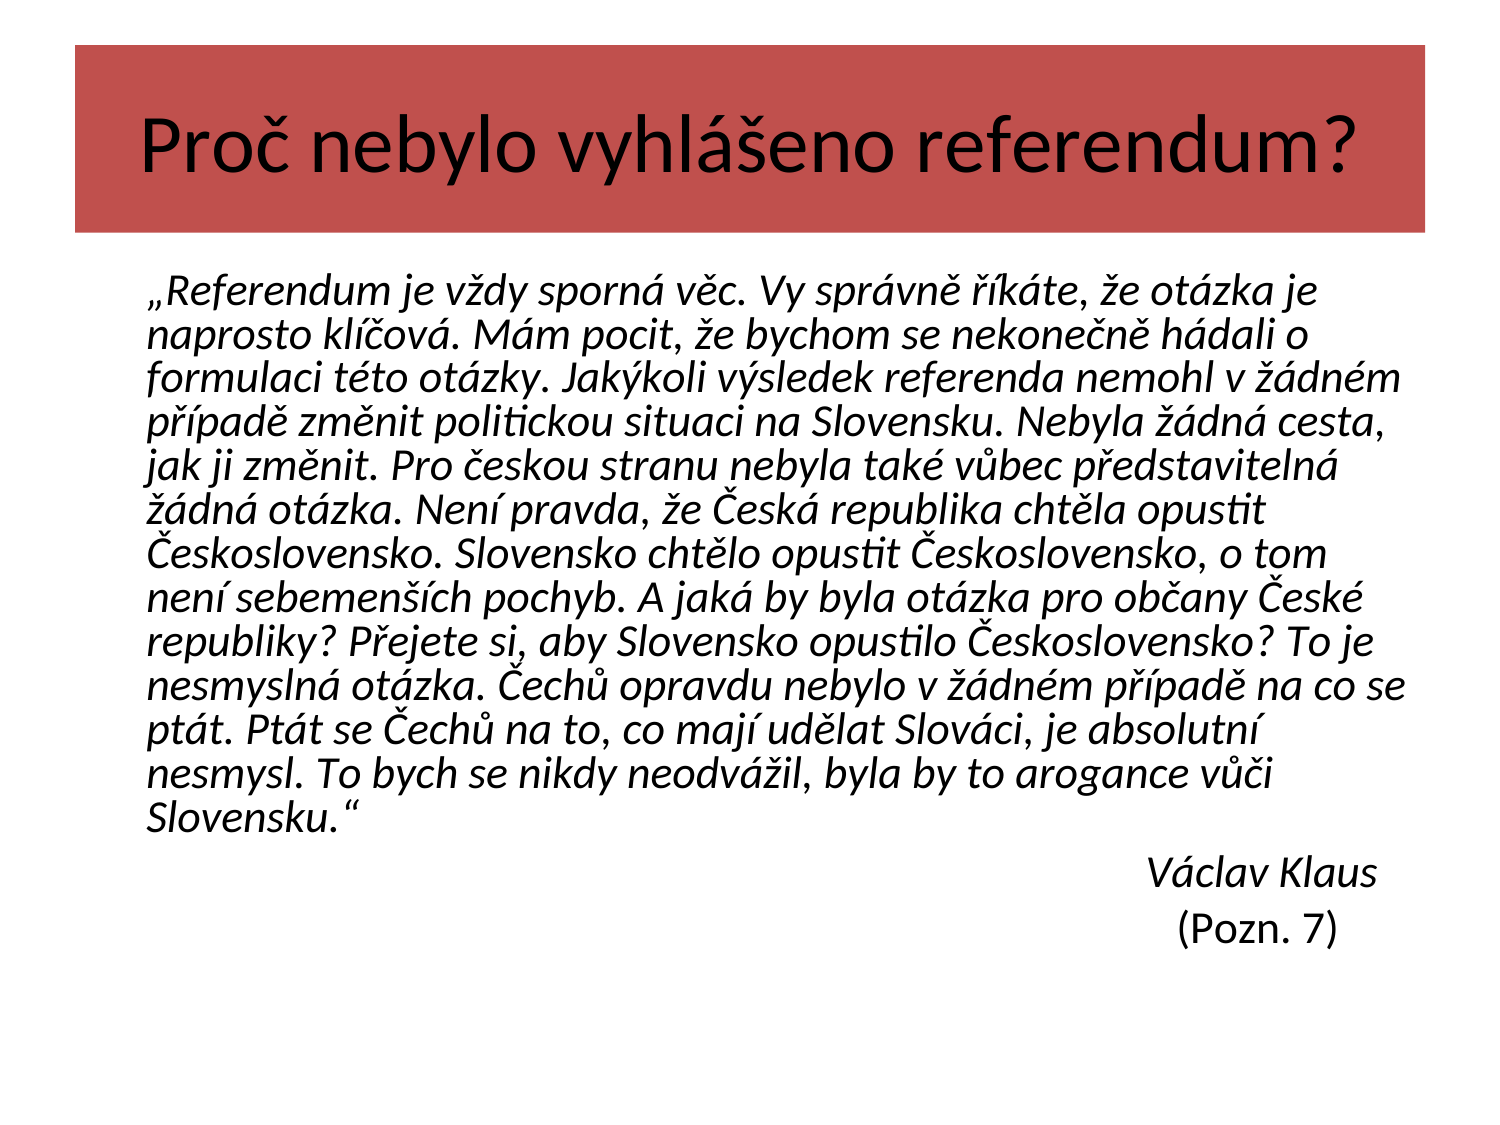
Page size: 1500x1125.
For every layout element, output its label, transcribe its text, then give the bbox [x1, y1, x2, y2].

title Proč nebylo vyhlášeno referendum? [75, 45, 1426, 233]
list „Referendum je vždy sporná věc. Vy správně říkáte, že otázka je naprosto klíčová. Mám pocit, že bychom se nekonečně hádali o formulaci této otázky. Jakýkoli výsledek referenda nemohl v žádném případě změnit politickou situaci na Slovensku. Nebyla žádná cesta, jak ji změnit. Pro českou stranu nebyla také vůbec představitelná žádná otázka. Není pravda, že Česká republika chtěla opustit Československo. Slovensko chtělo opustit Československo, o tom není sebemenších pochyb. A jaká by byla otázka pro občany České republiky? Přejete si, aby Slovensko opustilo Československo? To je nesmyslná otázka. Čechů opravdu nebylo v žádném případě na co se ptát. Ptát se Čechů na to, co mají udělat Slováci, je absolutní nesmysl. To bych se nikdy neodvážil, byla by to arogance vůči Slovensku.“ Václav Klaus (Pozn. 7) [75, 262, 1426, 1006]
